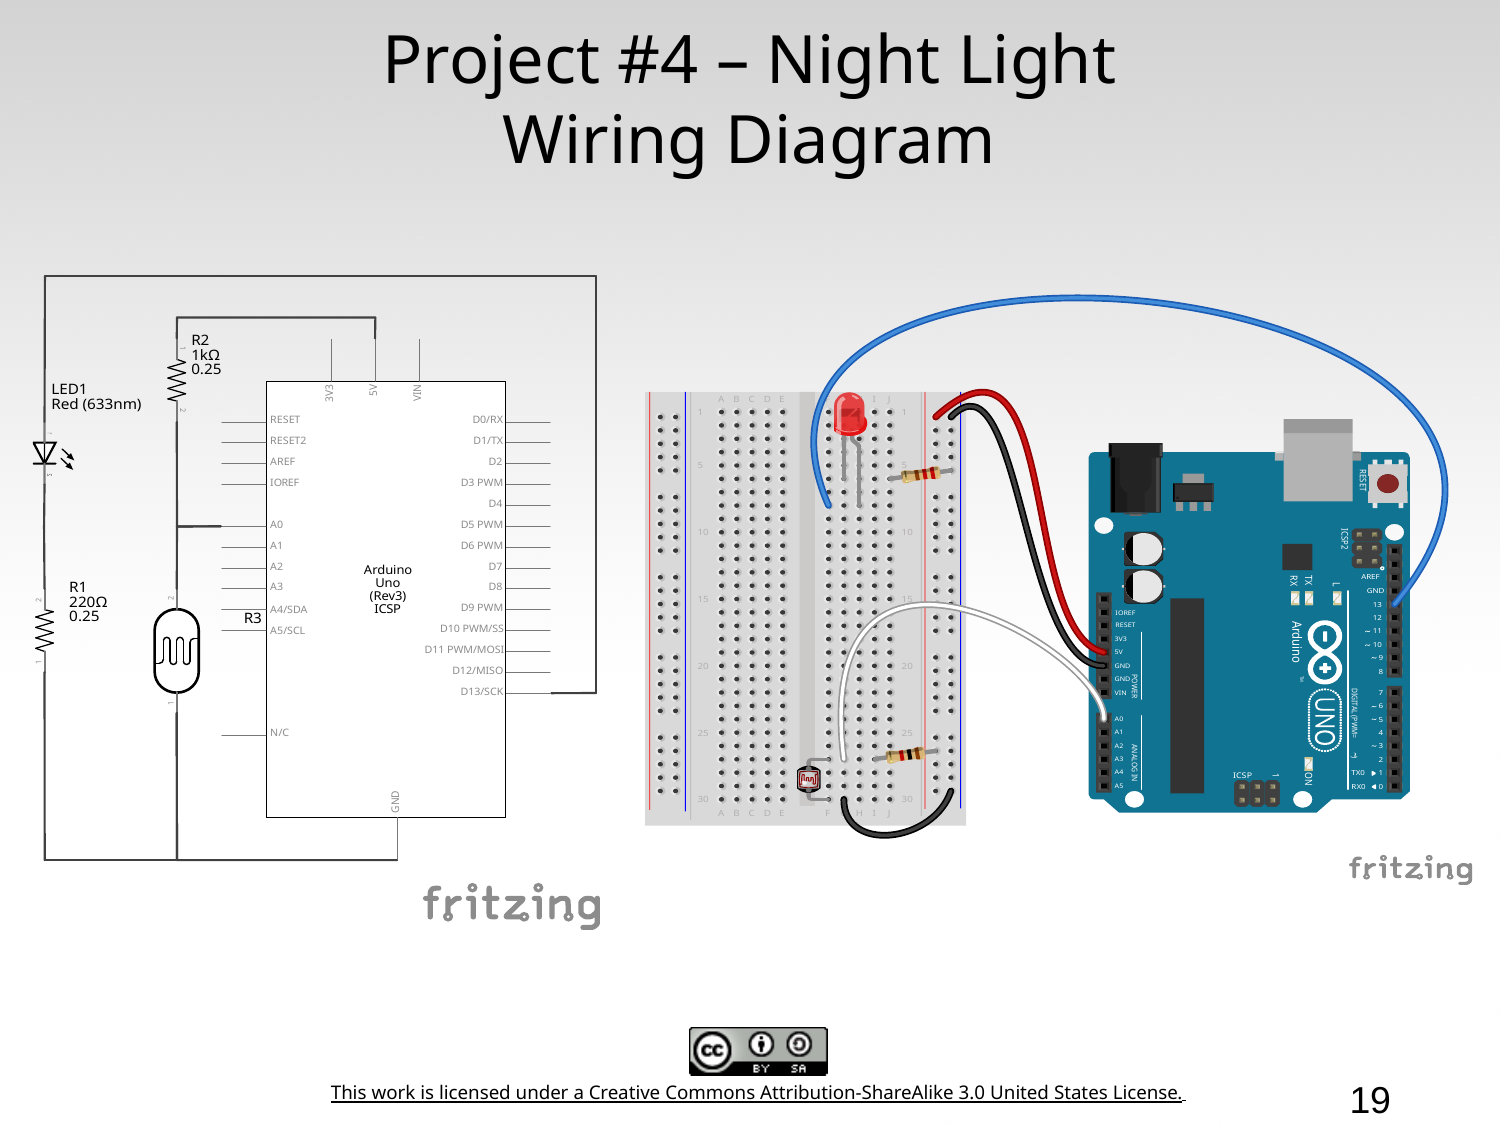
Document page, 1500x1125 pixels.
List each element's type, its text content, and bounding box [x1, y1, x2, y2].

picture [0, 0, 1500, 1125]
title Project #4 – Night Light Wiring Diagram [112, 2, 1388, 190]
